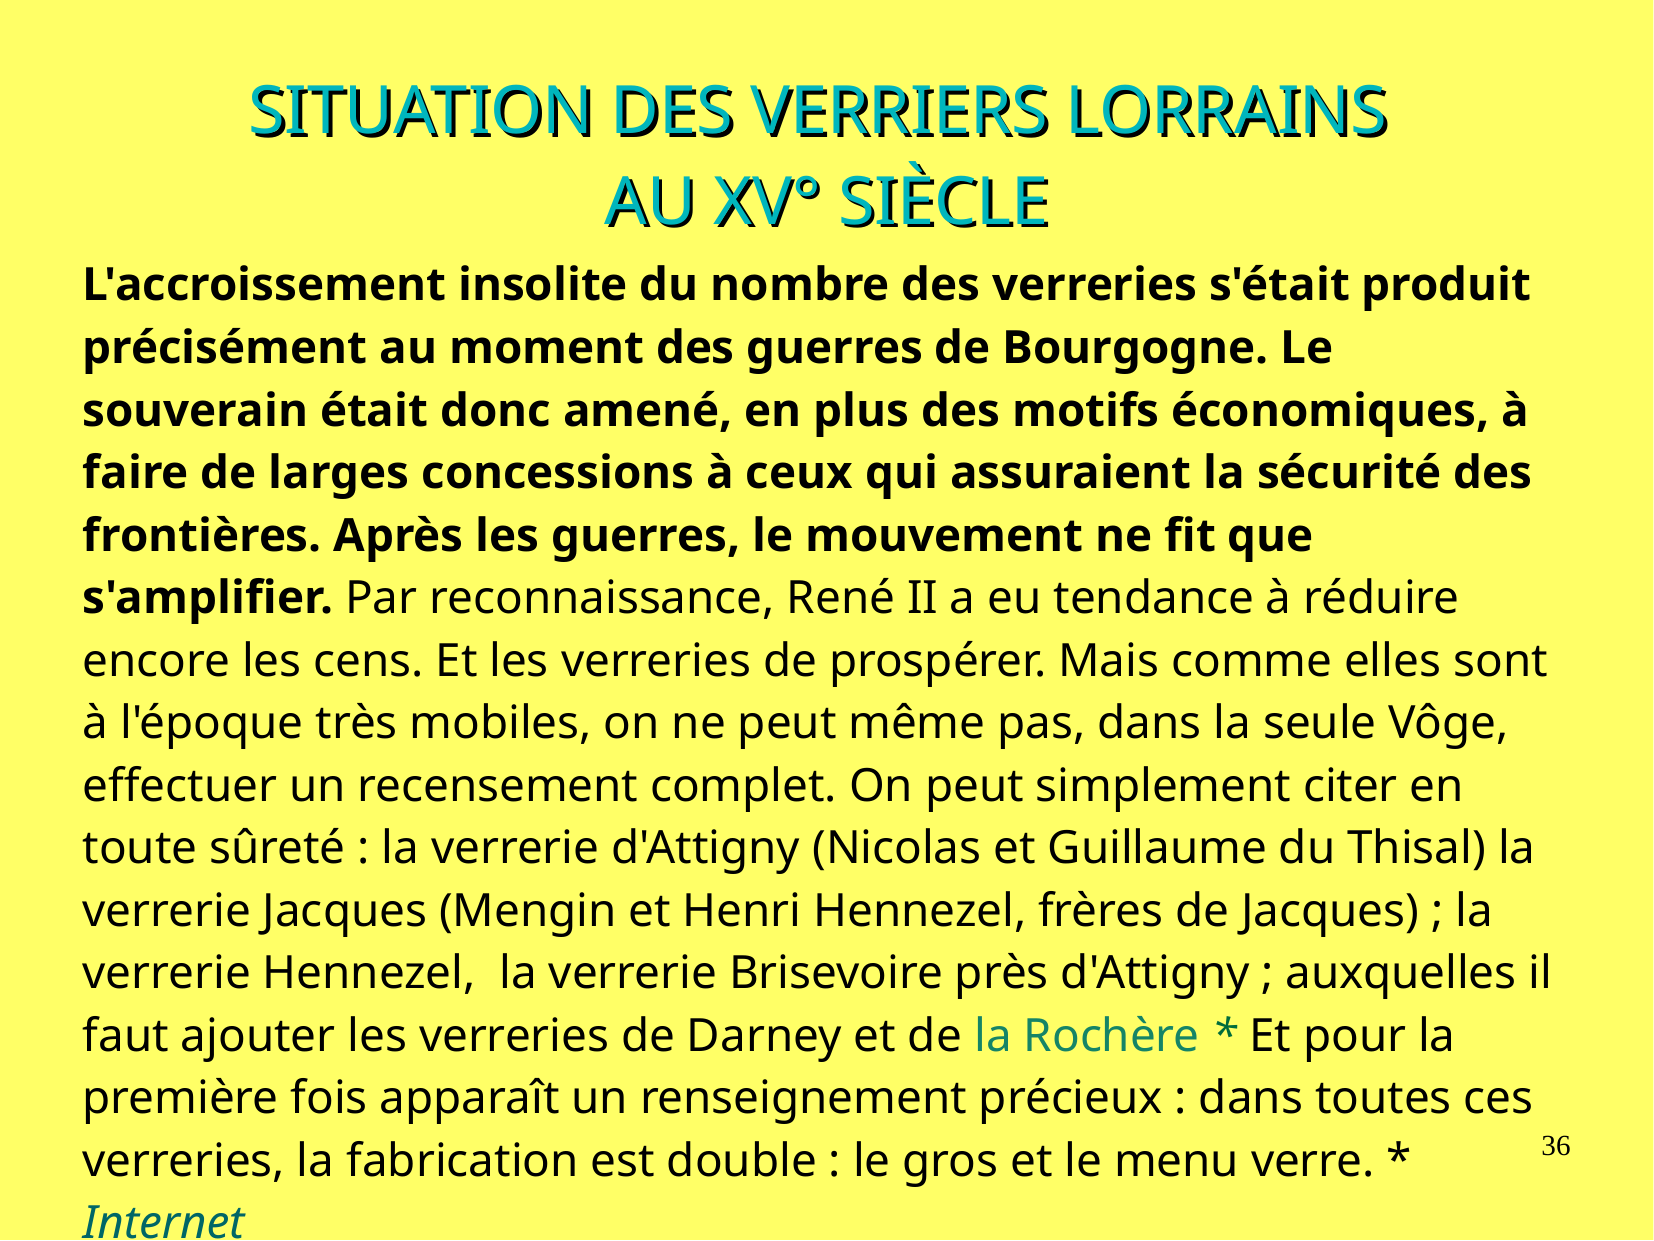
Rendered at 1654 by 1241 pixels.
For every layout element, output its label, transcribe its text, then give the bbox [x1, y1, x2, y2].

list L'accroissement insolite du nombre des verreries s'était produit précisément au moment des guerres de Bourgogne. Le souverain était donc amené, en plus des motifs économiques, à faire de larges concessions à ceux qui assuraient la sécurité des frontières. Après les guerres, le mouvement ne fit que s'amplifier. Par reconnaissance, René II a eu tendance à réduire encore les cens. Et les verreries de prospérer. Mais comme elles sont à l'époque très mobiles, on ne peut même pas, dans la seule Vôge, effectuer un recensement complet. On peut simplement citer en toute sûreté : la verrerie d'Attigny (Nicolas et Guillaume du Thisal) la verrerie Jacques (Mengin et Henri Hennezel, frères de Jacques) ; la verrerie Hennezel, la verrerie Brisevoire près d'Attigny ; auxquelles il faut ajouter les verreries de Darney et de la Rochère * Et pour la première fois apparaît un renseignement précieux : dans toutes ces verreries, la fabrication est double : le gros et le menu verre. *Internet [82, 251, 1571, 1158]
title SITUATION DES VERRIERS LORRAINS AU XV° SIÈCLE [82, 49, 1571, 251]
